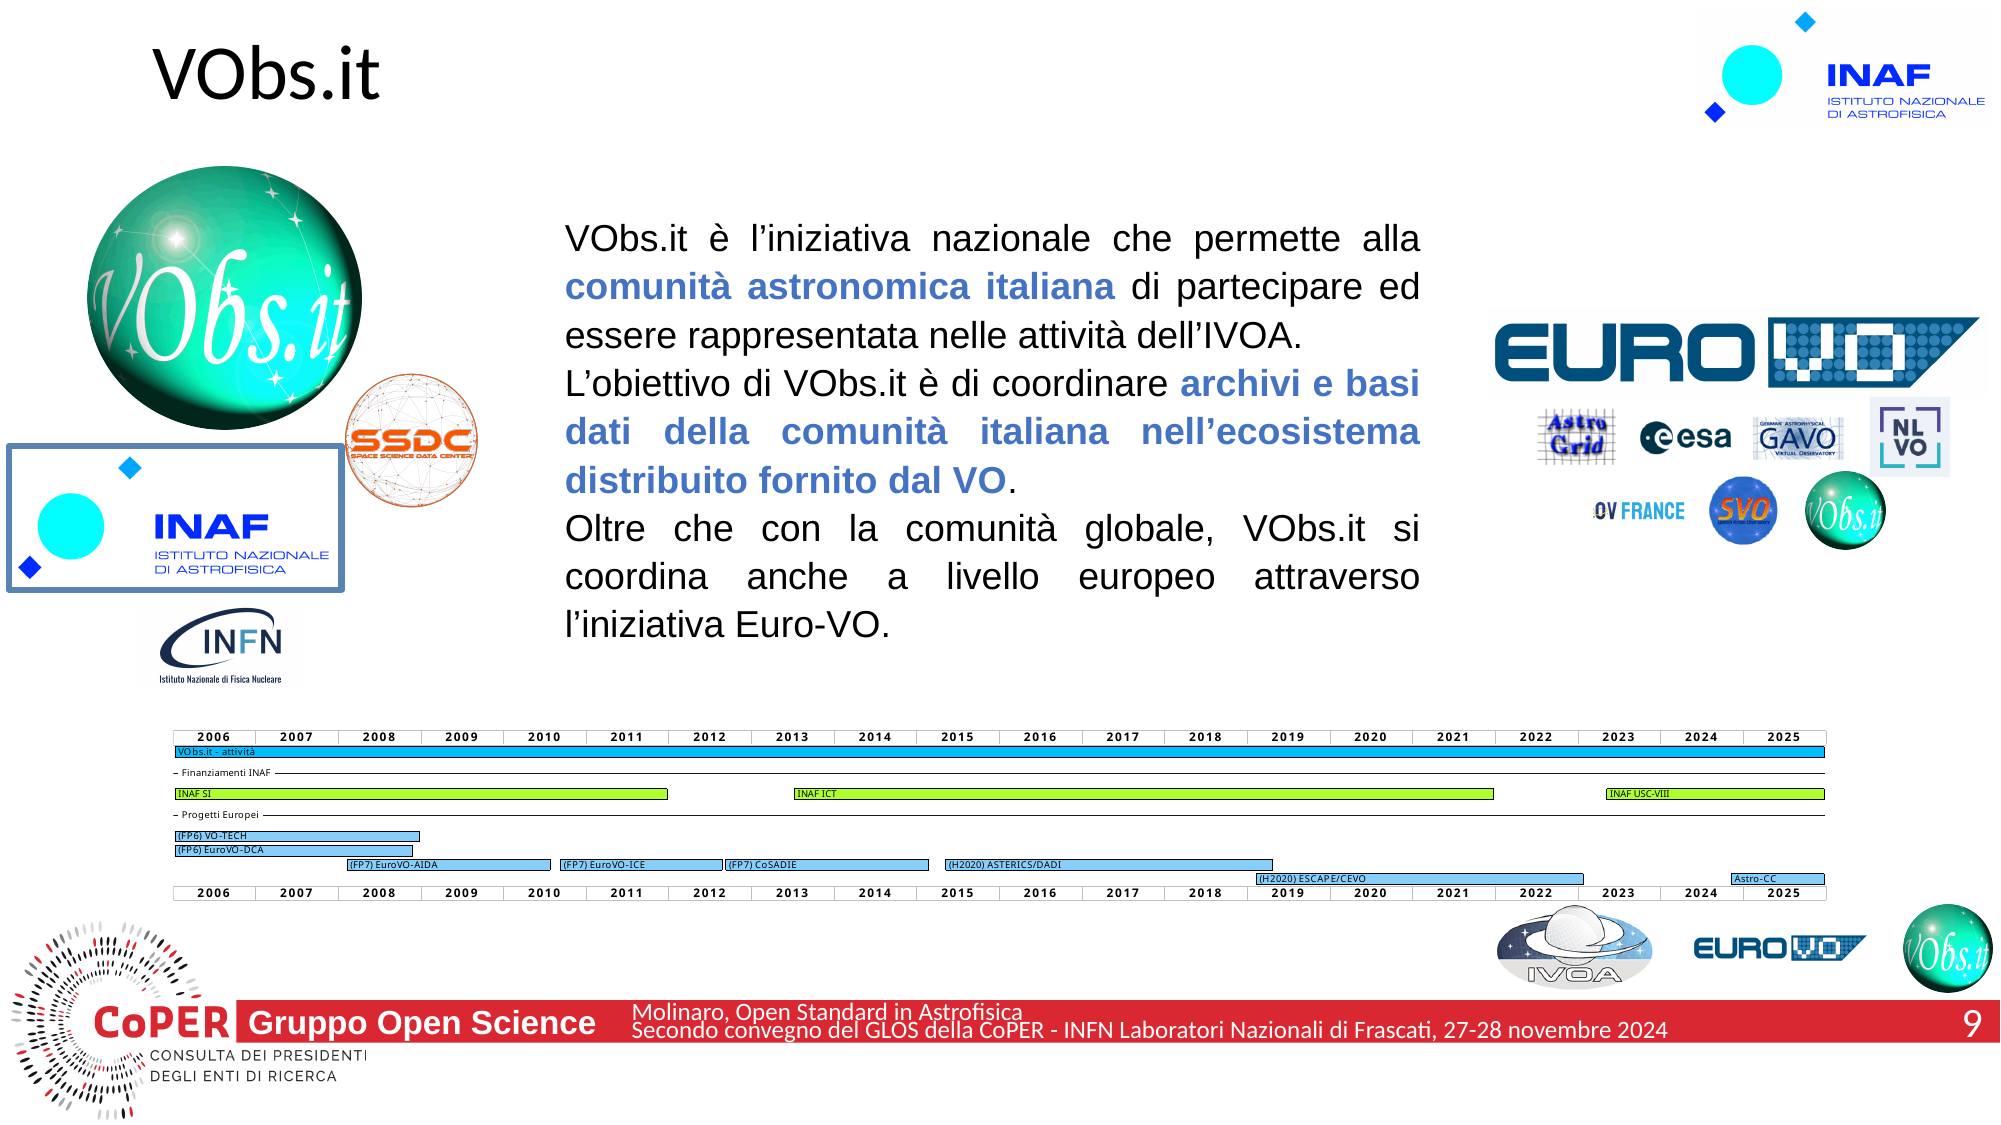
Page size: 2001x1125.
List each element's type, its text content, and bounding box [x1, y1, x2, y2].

title VObs.it [137, 24, 1698, 125]
picture [1702, 473, 1783, 548]
picture [1486, 308, 1989, 397]
picture [1524, 400, 1625, 474]
picture [1589, 495, 1691, 526]
picture [1636, 414, 1737, 460]
text_box [1869, 396, 1951, 478]
picture [138, 600, 304, 691]
picture [1698, 5, 1994, 130]
picture [1805, 471, 1886, 550]
text_box VObs.it è l’iniziativa nazionale che permette alla comunità astronomica italiana di partecipare ed essere rappresentata nelle attività dell’IVOA. L’obiettivo di VObs.it è di coordinare archivi e basi dati della comunità italiana nell’ecosistema distribuito fornito dal VO. Oltre che con la comunità globale, VObs.it si coordina anche a livello europeo attraverso l’iniziativa Euro-VO. [550, 204, 1436, 654]
picture [87, 166, 485, 509]
slide_number <number> [1898, 999, 1998, 1043]
picture [1747, 410, 1849, 465]
picture [11, 921, 366, 1120]
picture [173, 730, 1827, 993]
picture [1903, 904, 1993, 993]
picture [11, 449, 339, 587]
footer Molinaro, Open Standard in Astrofisica Secondo convegno del GLOS della CoPER - INFN Laboratori Nazionali di Frascati, 27-28 novembre 2024 [616, 1002, 1863, 1048]
picture [1691, 932, 1870, 965]
